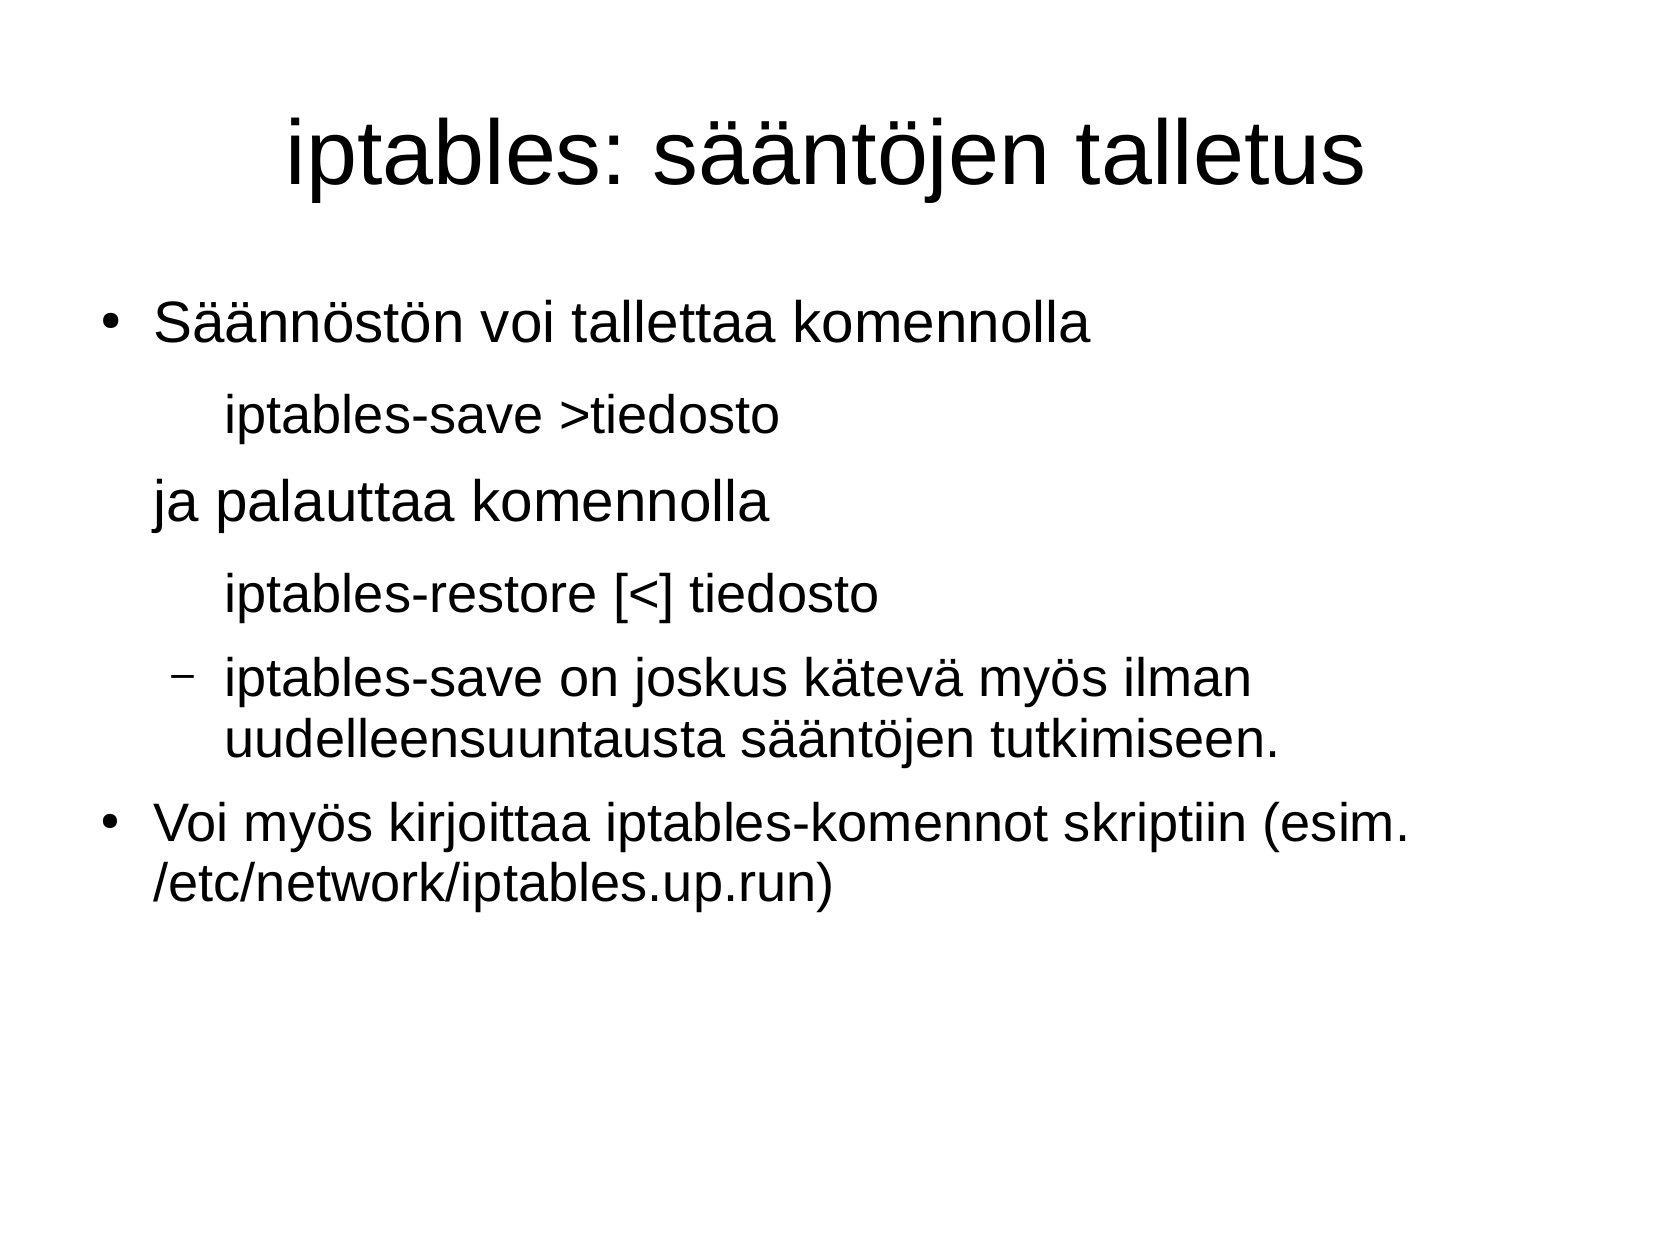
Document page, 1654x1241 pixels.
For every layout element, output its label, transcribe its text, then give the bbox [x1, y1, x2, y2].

title iptables: sääntöjen talletus [82, 49, 1571, 257]
list Säännöstön voi tallettaa komennolla iptables-save >tiedosto ja palauttaa komennolla iptables-restore [<] tiedosto iptables-save on joskus kätevä myös ilman uudelleensuuntausta sääntöjen tutkimiseen. Voi myös kirjoittaa iptables-komennot skriptiin (esim. /etc/network/iptables.up.run) [82, 290, 1571, 1010]
